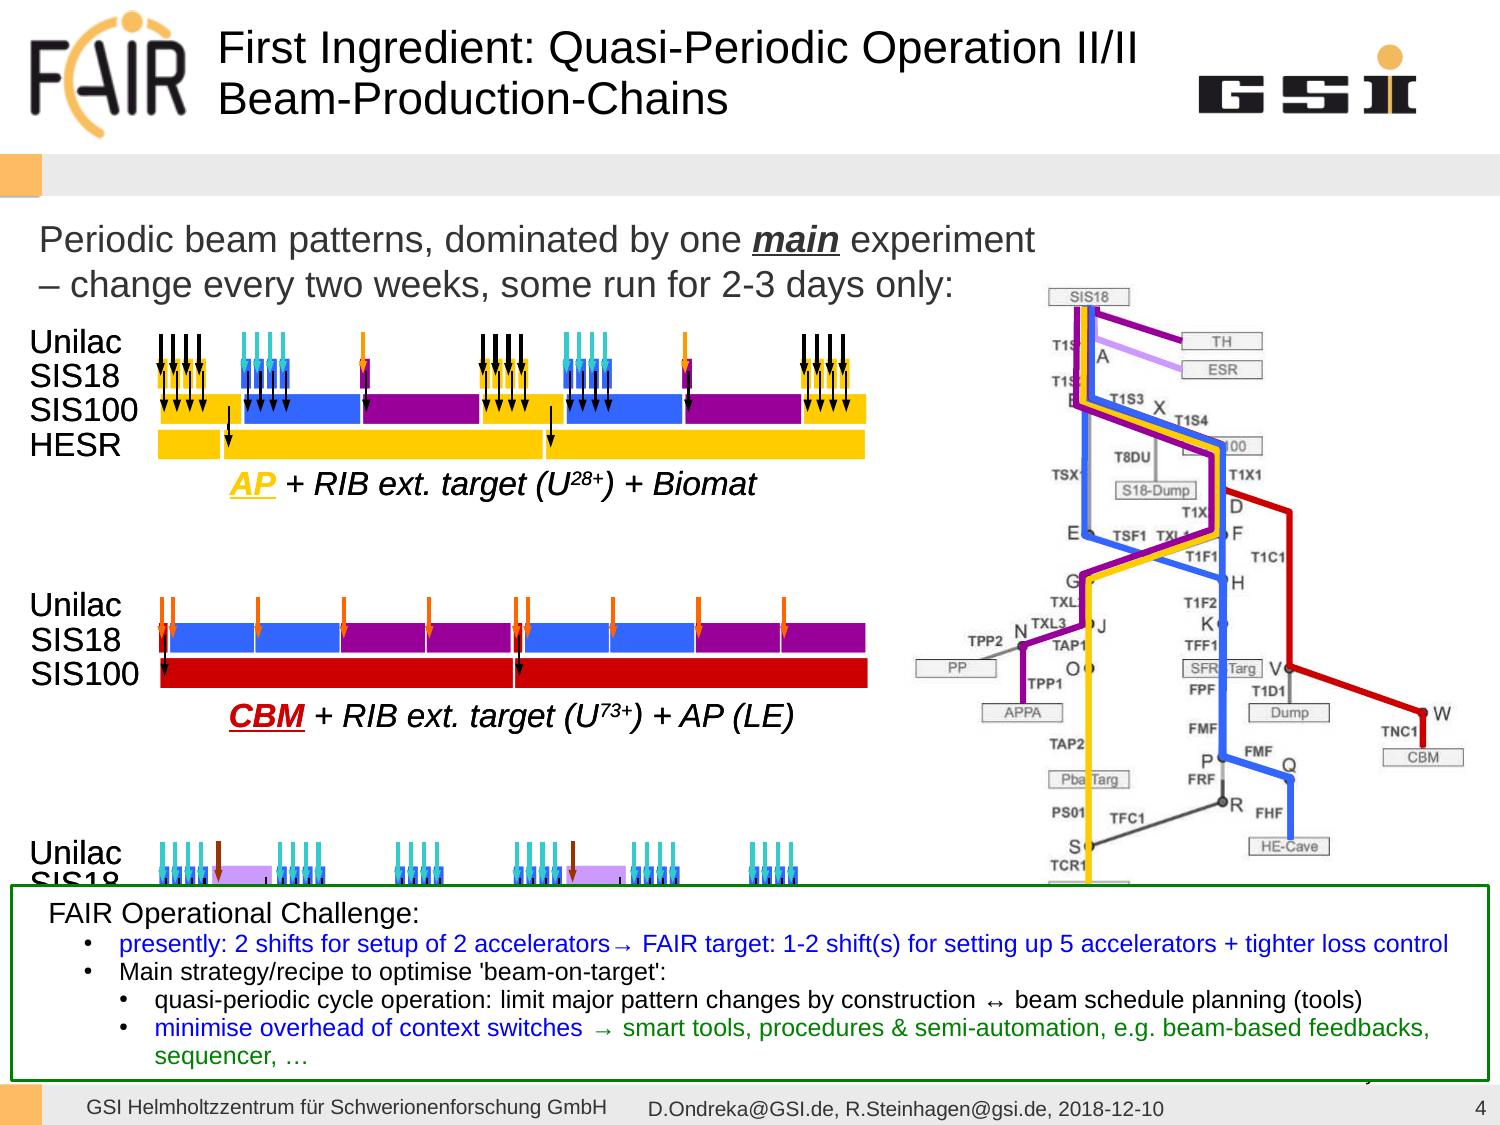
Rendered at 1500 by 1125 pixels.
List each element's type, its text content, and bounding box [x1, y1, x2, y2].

text_box [513, 632, 518, 653]
text_box [172, 866, 182, 884]
text_box [566, 865, 626, 884]
text_box [439, 866, 444, 884]
text_box [157, 368, 163, 389]
text_box [341, 623, 425, 653]
text_box [160, 658, 513, 688]
text_box [196, 358, 206, 389]
text_box [814, 371, 819, 389]
text_box [426, 866, 431, 884]
text_box HESR [29, 423, 123, 464]
text_box [826, 368, 832, 389]
text_box [819, 358, 824, 389]
text_box SIS18 [57, 872, 67, 884]
text_box [212, 865, 272, 884]
text_box [224, 429, 543, 460]
text_box SIS100 [29, 387, 140, 428]
text_box [159, 623, 168, 653]
text_box CBM + RIB ext. target (U73+) + AP (LE) [214, 694, 811, 735]
text_box [492, 369, 498, 389]
text_box [413, 866, 418, 884]
text_box [483, 394, 564, 424]
text_box SIS18 [30, 623, 122, 651]
title First Ingredient: Quasi-Periodic Operation II/II Beam-Production-Chains [217, 0, 1186, 147]
picture [881, 284, 1471, 884]
text_box [525, 623, 609, 653]
text_box [279, 358, 290, 389]
text_box [498, 358, 503, 389]
picture [1197, 42, 1419, 117]
text_box [781, 623, 866, 653]
text_box SIS18 [35, 872, 54, 884]
text_box [839, 368, 845, 389]
text_box courtesy D. Ondreka [1282, 1054, 1500, 1093]
text_box [267, 358, 277, 389]
text_box [241, 358, 251, 389]
text_box [159, 876, 165, 884]
text_box [295, 866, 300, 884]
text_box [515, 658, 868, 688]
text_box [519, 866, 524, 884]
text_box SIS18 [66, 872, 91, 884]
picture [1165, 538, 1218, 574]
text_box [321, 866, 326, 884]
text_box SIS18 [29, 361, 121, 387]
text_box [203, 866, 208, 884]
text_box [669, 875, 675, 884]
text_box Periodic beam patterns, dominated by one main experiment – change every two weeks, some run for 2-3 days only: [24, 207, 1483, 274]
text_box Unilac [29, 831, 123, 872]
text_box [163, 358, 168, 389]
text_box [505, 358, 516, 389]
text_box [485, 358, 490, 389]
text_box [165, 866, 170, 884]
text_box [518, 623, 523, 653]
text_box [755, 866, 760, 884]
text_box [158, 429, 220, 460]
text_box [532, 866, 537, 884]
text_box SIS100 [30, 651, 141, 692]
text_box [254, 358, 264, 389]
text_box [643, 875, 649, 884]
text_box [160, 394, 242, 424]
text_box [539, 876, 545, 884]
text_box [804, 394, 867, 424]
text_box [395, 866, 405, 884]
text_box [302, 875, 308, 884]
text_box [631, 866, 641, 884]
text_box SIS18 [94, 872, 106, 884]
text_box [675, 866, 680, 884]
text_box [190, 866, 196, 884]
picture [1088, 414, 1208, 550]
text_box [363, 394, 480, 424]
text_box [832, 358, 837, 389]
text_box [563, 358, 574, 389]
text_box [662, 866, 667, 884]
text_box [685, 394, 802, 424]
text_box [183, 358, 194, 389]
text_box [576, 358, 586, 389]
text_box [255, 623, 340, 653]
text_box [749, 876, 755, 884]
text_box [845, 358, 850, 389]
text_box [775, 866, 785, 884]
text_box [170, 358, 181, 389]
text_box Unilac [29, 582, 123, 623]
text_box [513, 875, 519, 884]
text_box [479, 368, 485, 389]
text_box [793, 866, 798, 884]
text_box [282, 866, 287, 884]
text_box AP + RIB ext. target (U28+) + Biomat [214, 462, 772, 503]
text_box [546, 429, 865, 460]
text_box FAIR Operational Challenge: presently: 2 shifts for setup of 2 accelerators→ FAIR target: 1-2 shift(s) for setting up 5 accelerators + tighter loss control Main strategy/recipe to optimise 'beam-on-target': quasi-periodic cycle operation: limit major pattern changes by construction ↔ beam schedule planning (tools) minimise overhead of context switches → smart tools, procedures & semi-automation, e.g. beam-based feedbacks, sequencer, … [11, 885, 1489, 1081]
text_box [649, 866, 654, 884]
text_box Unilac [29, 320, 123, 361]
text_box [801, 358, 811, 389]
text_box [360, 358, 370, 389]
text_box [170, 623, 254, 653]
text_box [244, 394, 361, 424]
text_box [315, 876, 321, 884]
text_box [289, 875, 295, 884]
picture [881, 284, 891, 295]
text_box [185, 876, 191, 884]
text_box [552, 866, 562, 884]
text_box [682, 358, 692, 389]
text_box [433, 875, 439, 884]
picture [931, 284, 938, 293]
text_box [518, 358, 529, 389]
picture [30, 9, 187, 141]
text_box [566, 394, 683, 424]
text_box [526, 876, 532, 884]
text_box [610, 623, 780, 653]
text_box [589, 358, 599, 389]
text_box [602, 358, 612, 389]
text_box [545, 866, 550, 884]
text_box [308, 866, 313, 884]
text_box [762, 866, 772, 884]
text_box [426, 623, 511, 653]
